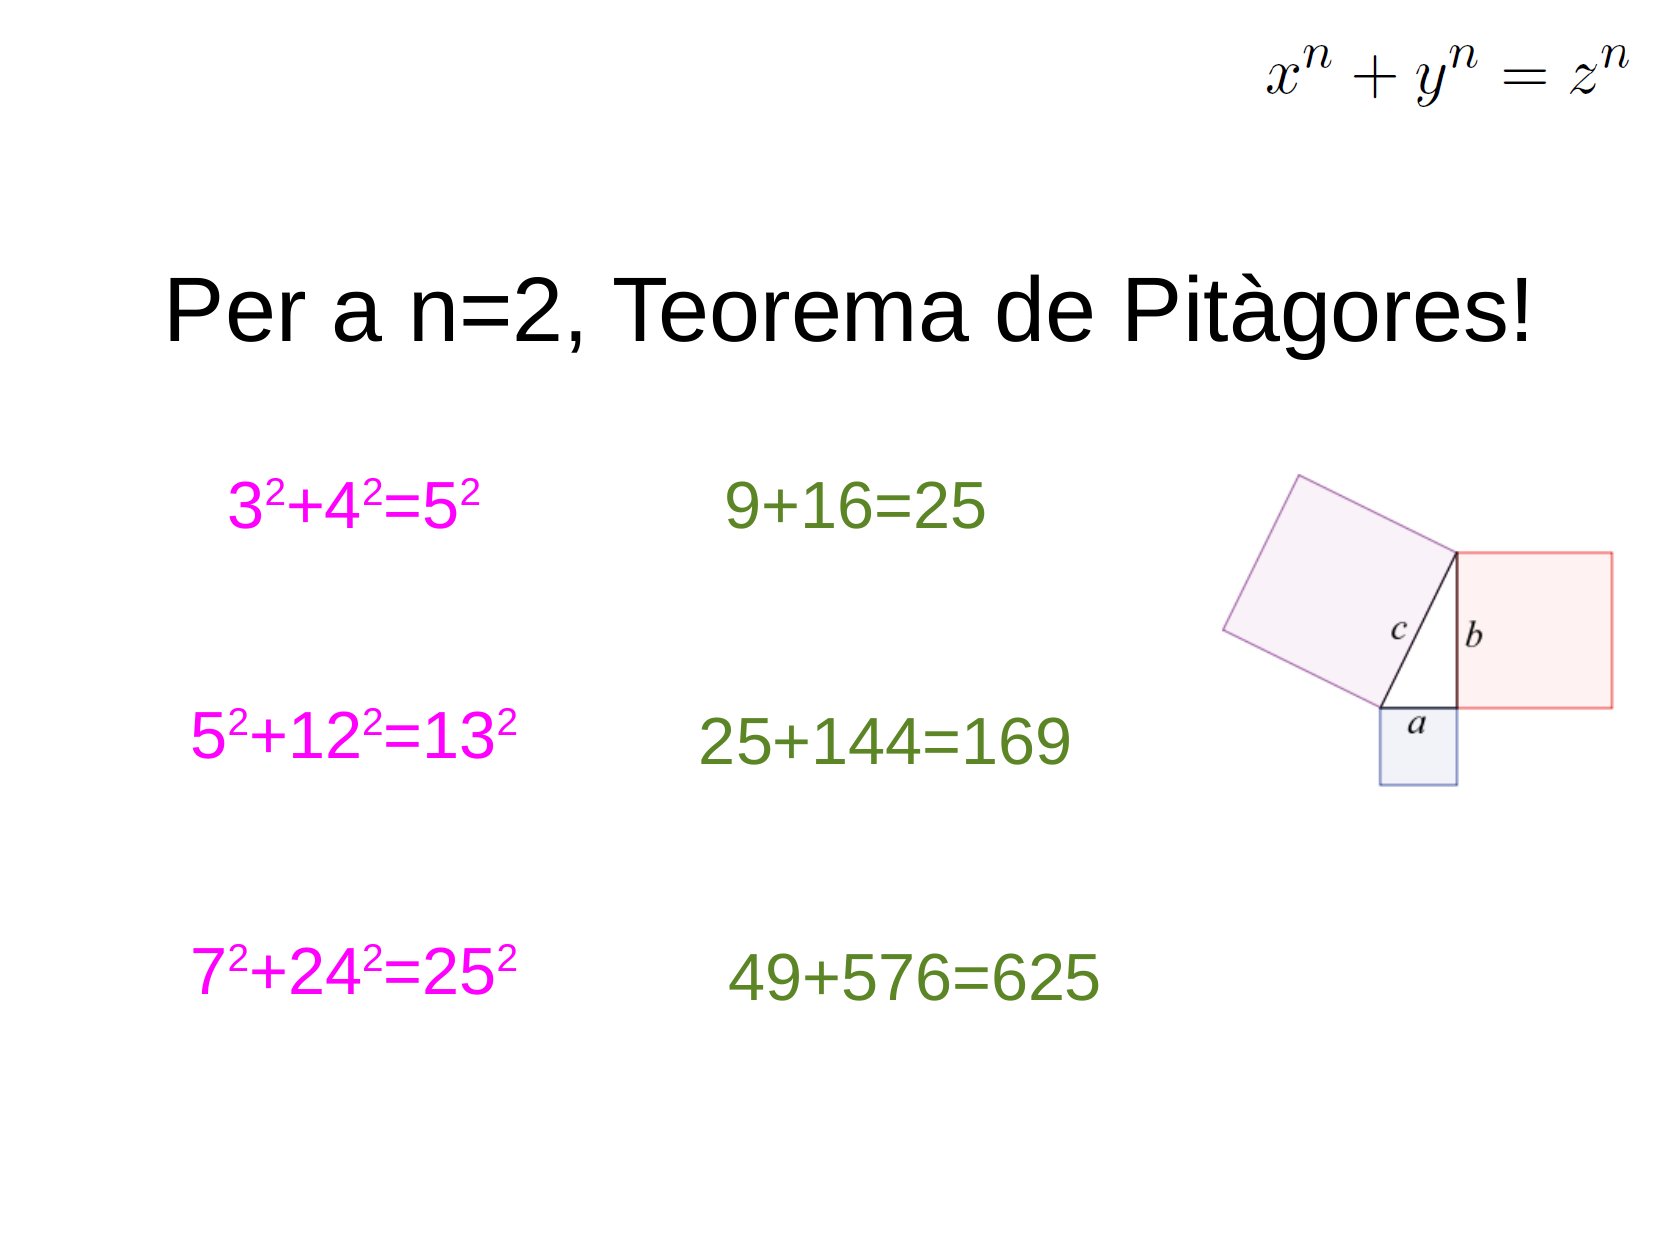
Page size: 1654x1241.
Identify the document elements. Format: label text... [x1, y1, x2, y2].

picture [1214, 0, 1654, 148]
text_box 72+242=252 [59, 879, 650, 1063]
title Per a n=2, Teorema de Pitàgores! [106, 206, 1595, 414]
picture [1210, 462, 1625, 798]
text_box 9+16=25 [561, 413, 1152, 597]
text_box 25+144=169 [590, 649, 1182, 834]
text_box 52+122=132 [59, 643, 650, 827]
text_box 49+576=625 [620, 885, 1211, 1070]
subtitle 32+42=52 [59, 413, 561, 597]
